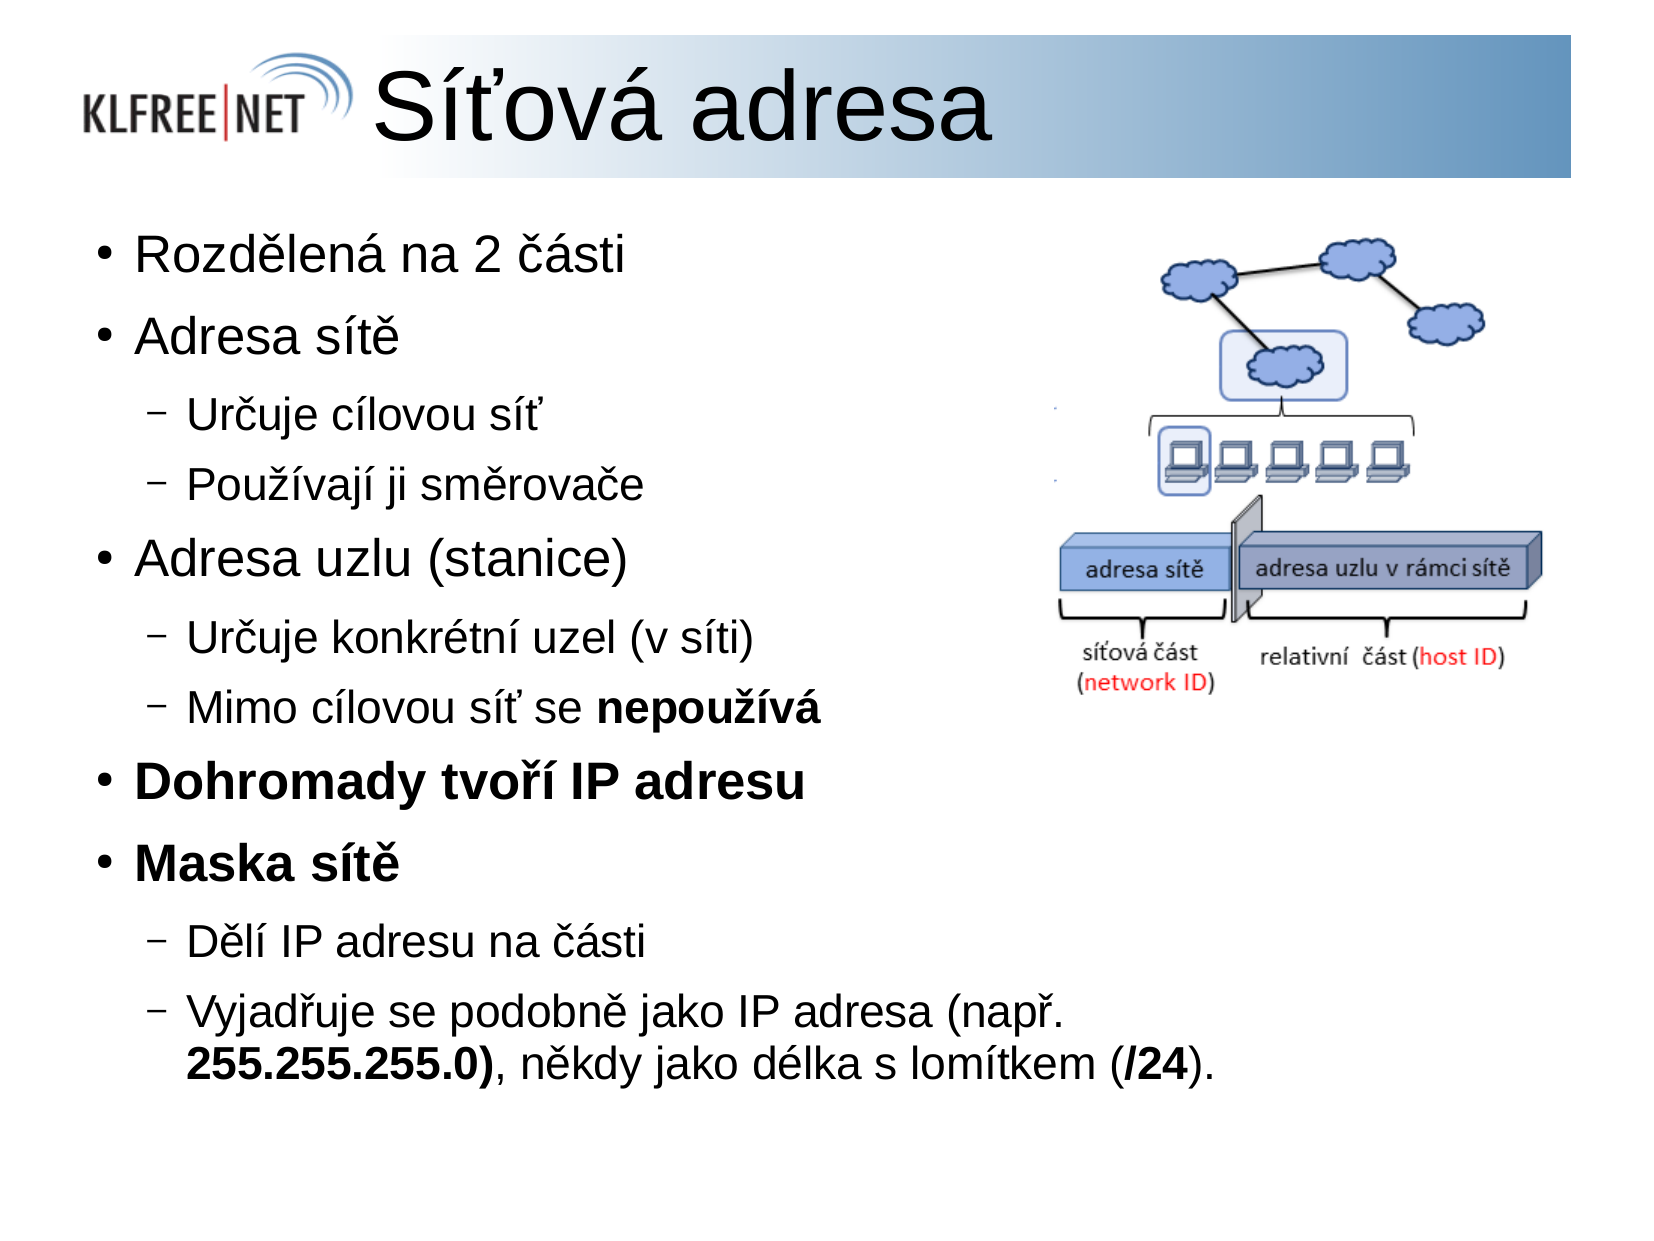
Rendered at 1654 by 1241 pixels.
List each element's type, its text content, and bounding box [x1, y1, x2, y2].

picture [1252, 229, 1547, 701]
title Síťová adresa [371, 47, 1560, 166]
list Rozdělená na 2 části Adresa sítě Určuje cílovou síť Používají ji směrovače Adresa uzlu (stanice) Určuje konkrétní uzel (v síti) Mimo cílovou síť se nepoužívá Dohromady tvoří IP adresu Maska sítě Dělí IP adresu na části Vyjadřuje se podobně jako IP adresa (např. 255.255.255.0), někdy jako délka s lomítkem (/24). [82, 224, 1252, 1111]
picture [59, 11, 372, 201]
